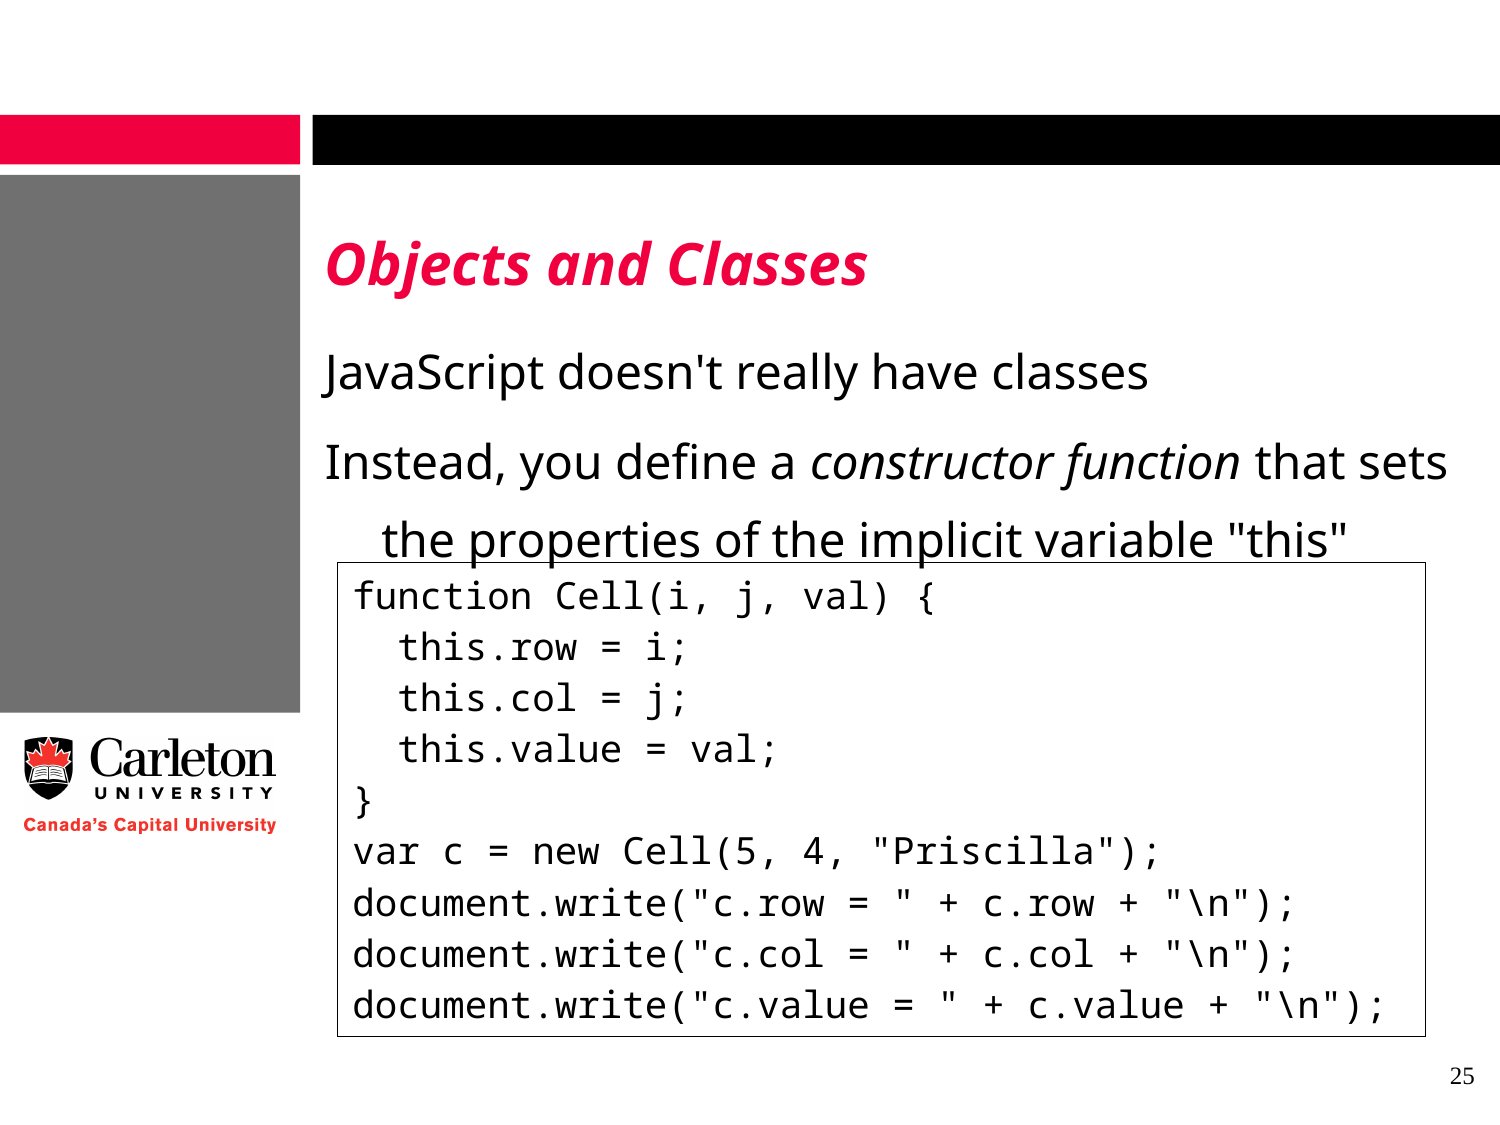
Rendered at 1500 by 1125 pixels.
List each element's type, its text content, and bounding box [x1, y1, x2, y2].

list JavaScript doesn't really have classes Instead, you define a constructor function that sets the properties of the implicit variable "this" [324, 324, 1450, 1036]
picture [24, 737, 276, 834]
list JavaScript doesn't really have classes Instead, you define a constructor function that sets the properties of the implicit variable "this" [338, 985, 1425, 1036]
title Objects and Classes [324, 194, 1450, 324]
text_box function Cell(i, j, val) { this.row = i; this.col = j; this.value = val; } var c = new Cell(5, 4, "Priscilla"); document.write("c.row = " + c.row + "\n"); document.write("c.col = " + c.col + "\n"); document.write("c.value = " + c.value + "\n"); [337, 562, 1426, 985]
